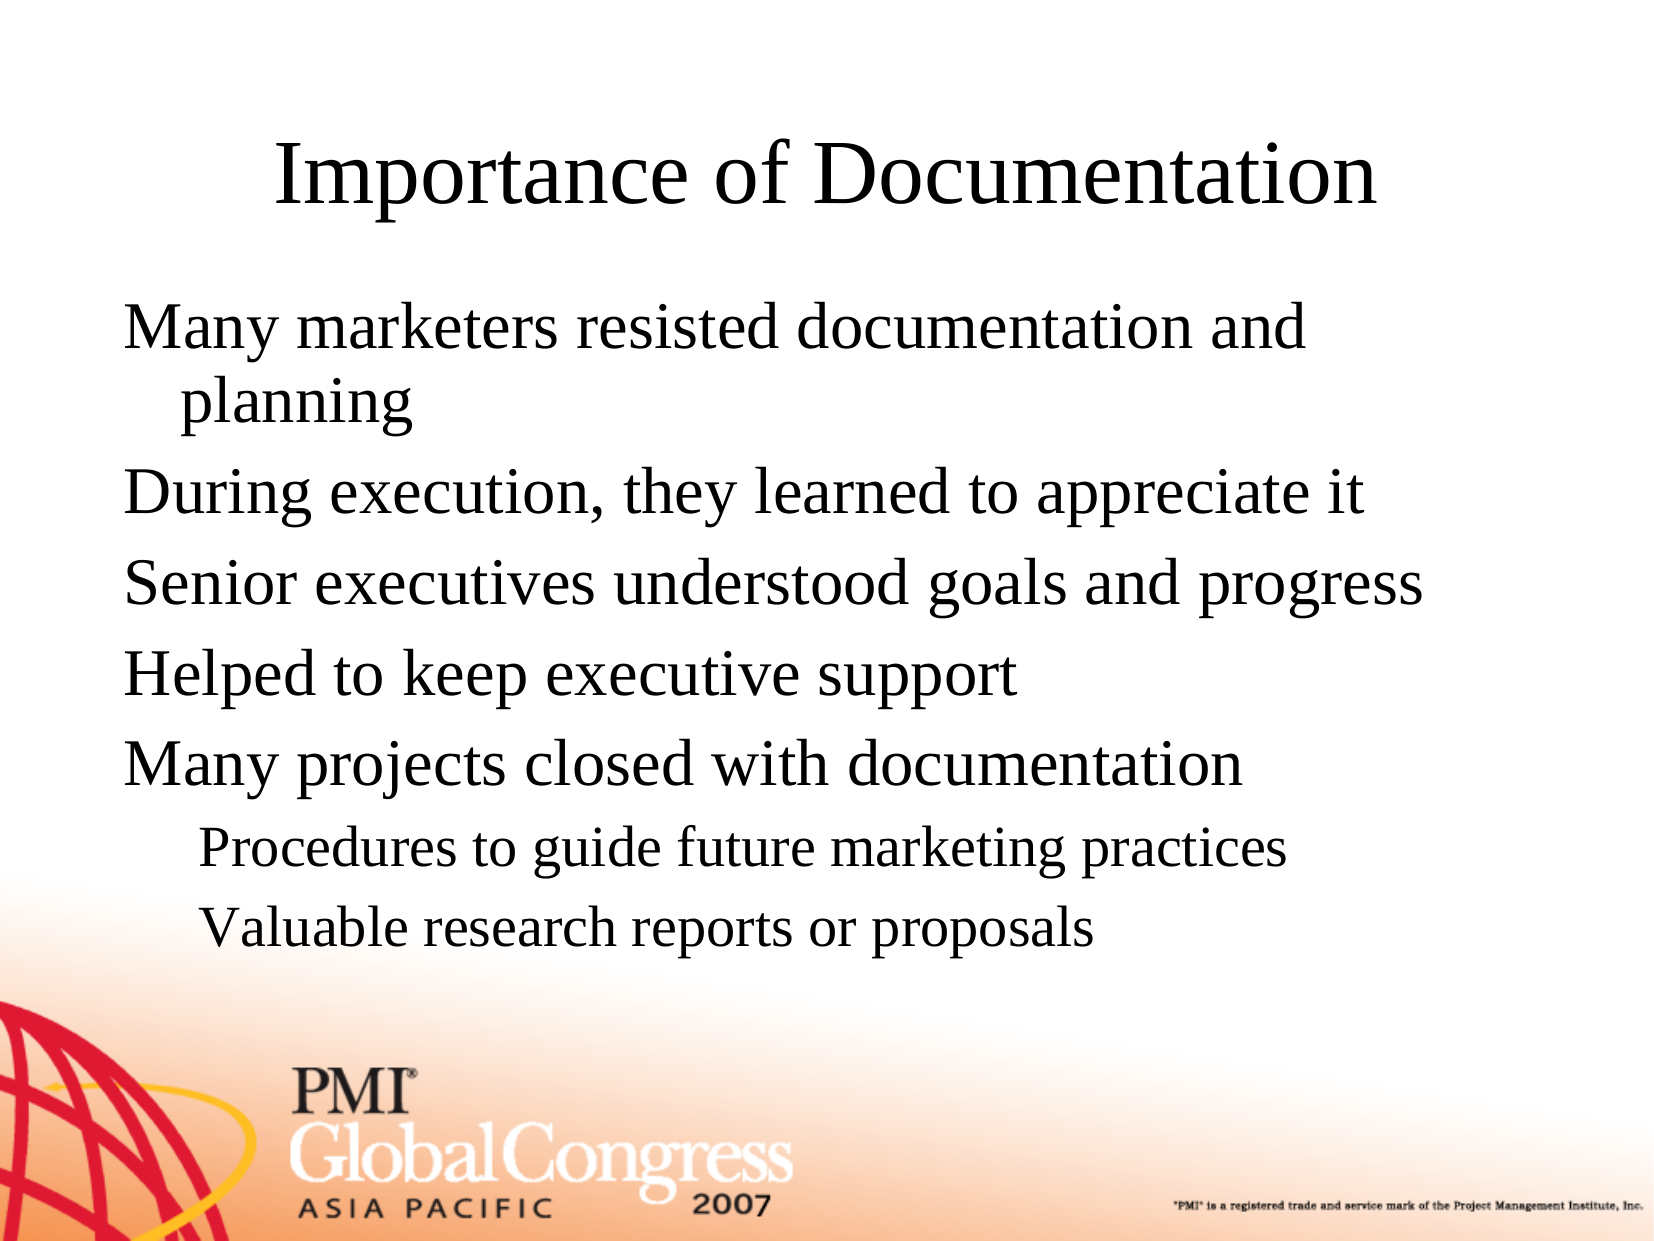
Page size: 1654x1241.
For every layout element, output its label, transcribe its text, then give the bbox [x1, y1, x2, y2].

picture [0, 0, 1654, 1241]
list Many marketers resisted documentation and planning During execution, they learned to appreciate it Senior executives understood goals and progress Helped to keep executive support Many projects closed with documentation Procedures to guide future marketing practices Valuable research reports or proposals [124, 289, 1530, 1034]
title Importance of Documentation [124, 69, 1530, 277]
